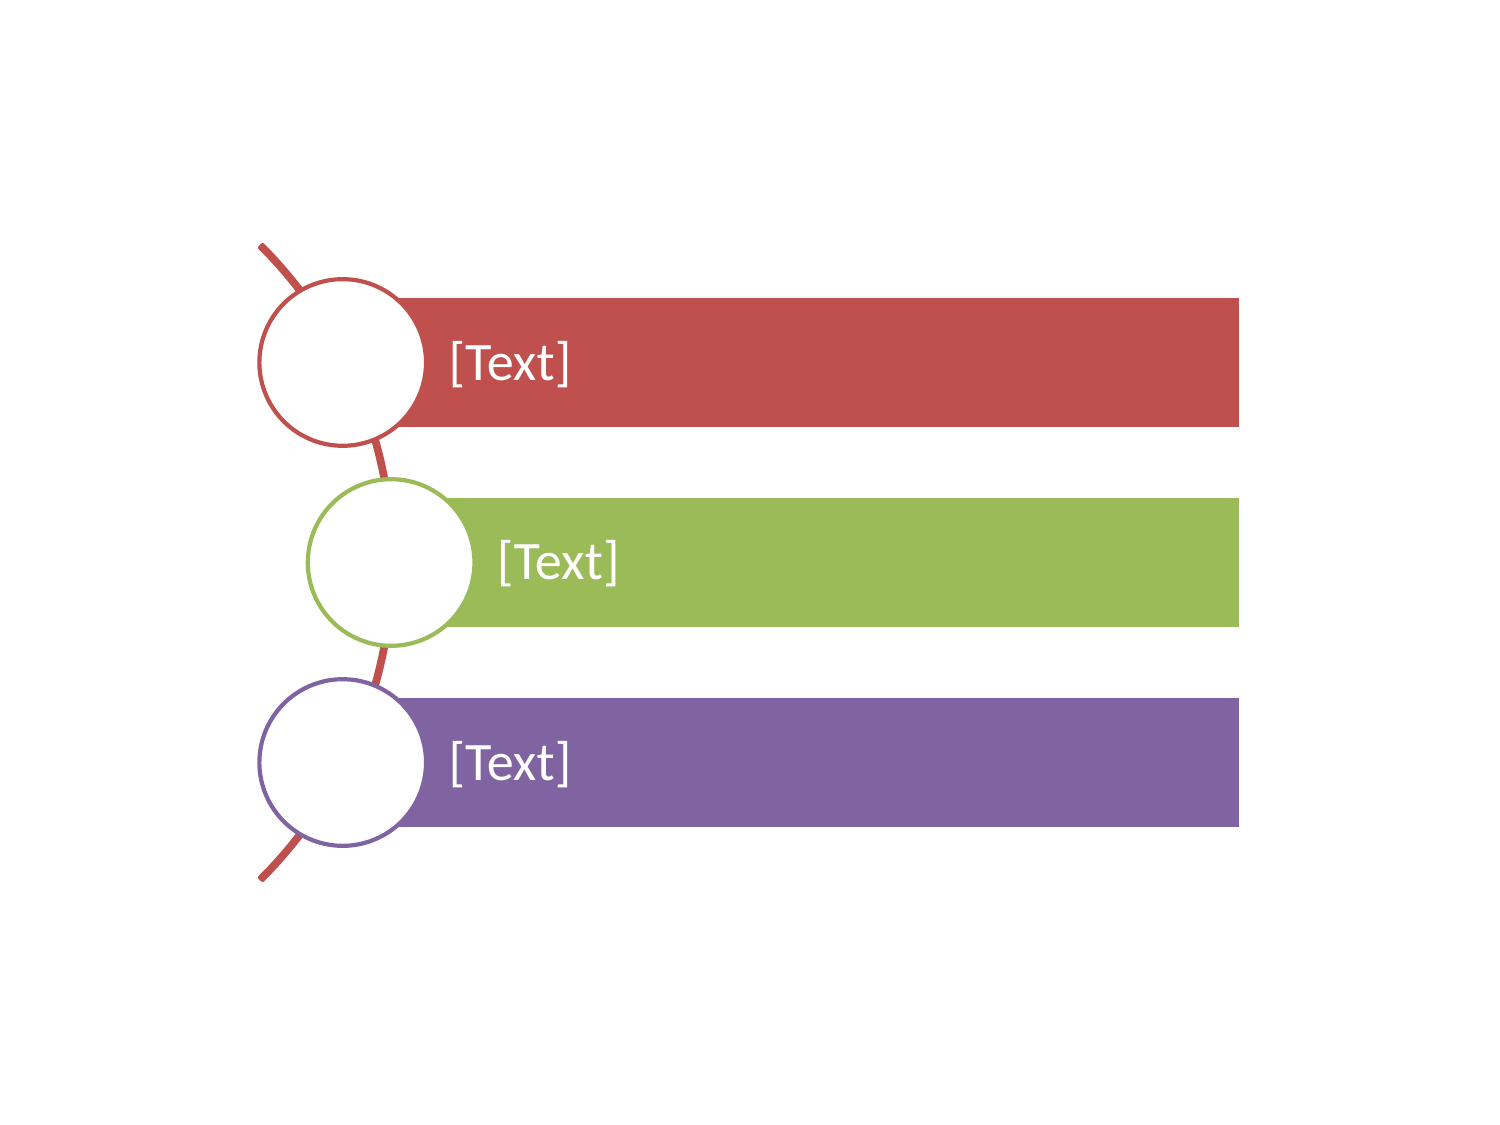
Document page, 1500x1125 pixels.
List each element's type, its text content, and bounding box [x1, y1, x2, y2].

text_box [Text] [442, 495, 1241, 630]
text_box [Text] [393, 295, 1241, 430]
text_box [307, 479, 475, 646]
text_box [Text] [393, 695, 1241, 830]
text_box [259, 279, 427, 446]
text_box [259, 679, 427, 846]
